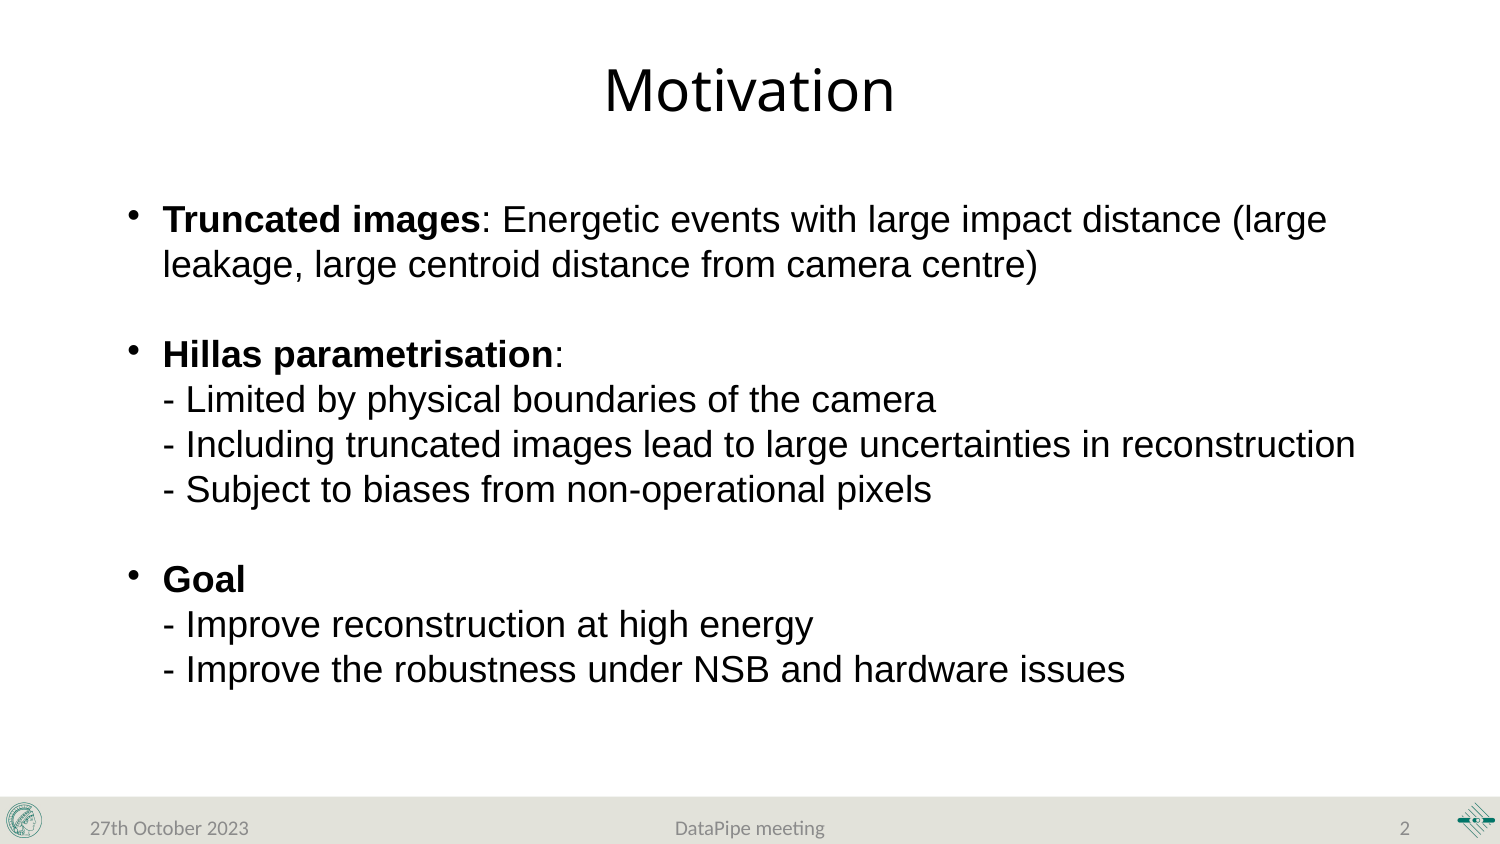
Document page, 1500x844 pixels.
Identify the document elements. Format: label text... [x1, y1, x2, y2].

slide_number 27th October 2023 [75, 809, 425, 844]
text_box Motivation [475, 45, 1025, 131]
text_box Truncated images: Energetic events with large impact distance (large leakage, large centroid distance from camera centre) Hillas parametrisation: - Limited by physical boundaries of the camera - Including truncated images lead to large uncertainties in reconstruction - Subject to biases from non-operational pixels Goal - Improve reconstruction at high energy - Improve the robustness under NSB and hardware issues [112, 187, 1388, 713]
picture [0, 0, 1500, 844]
